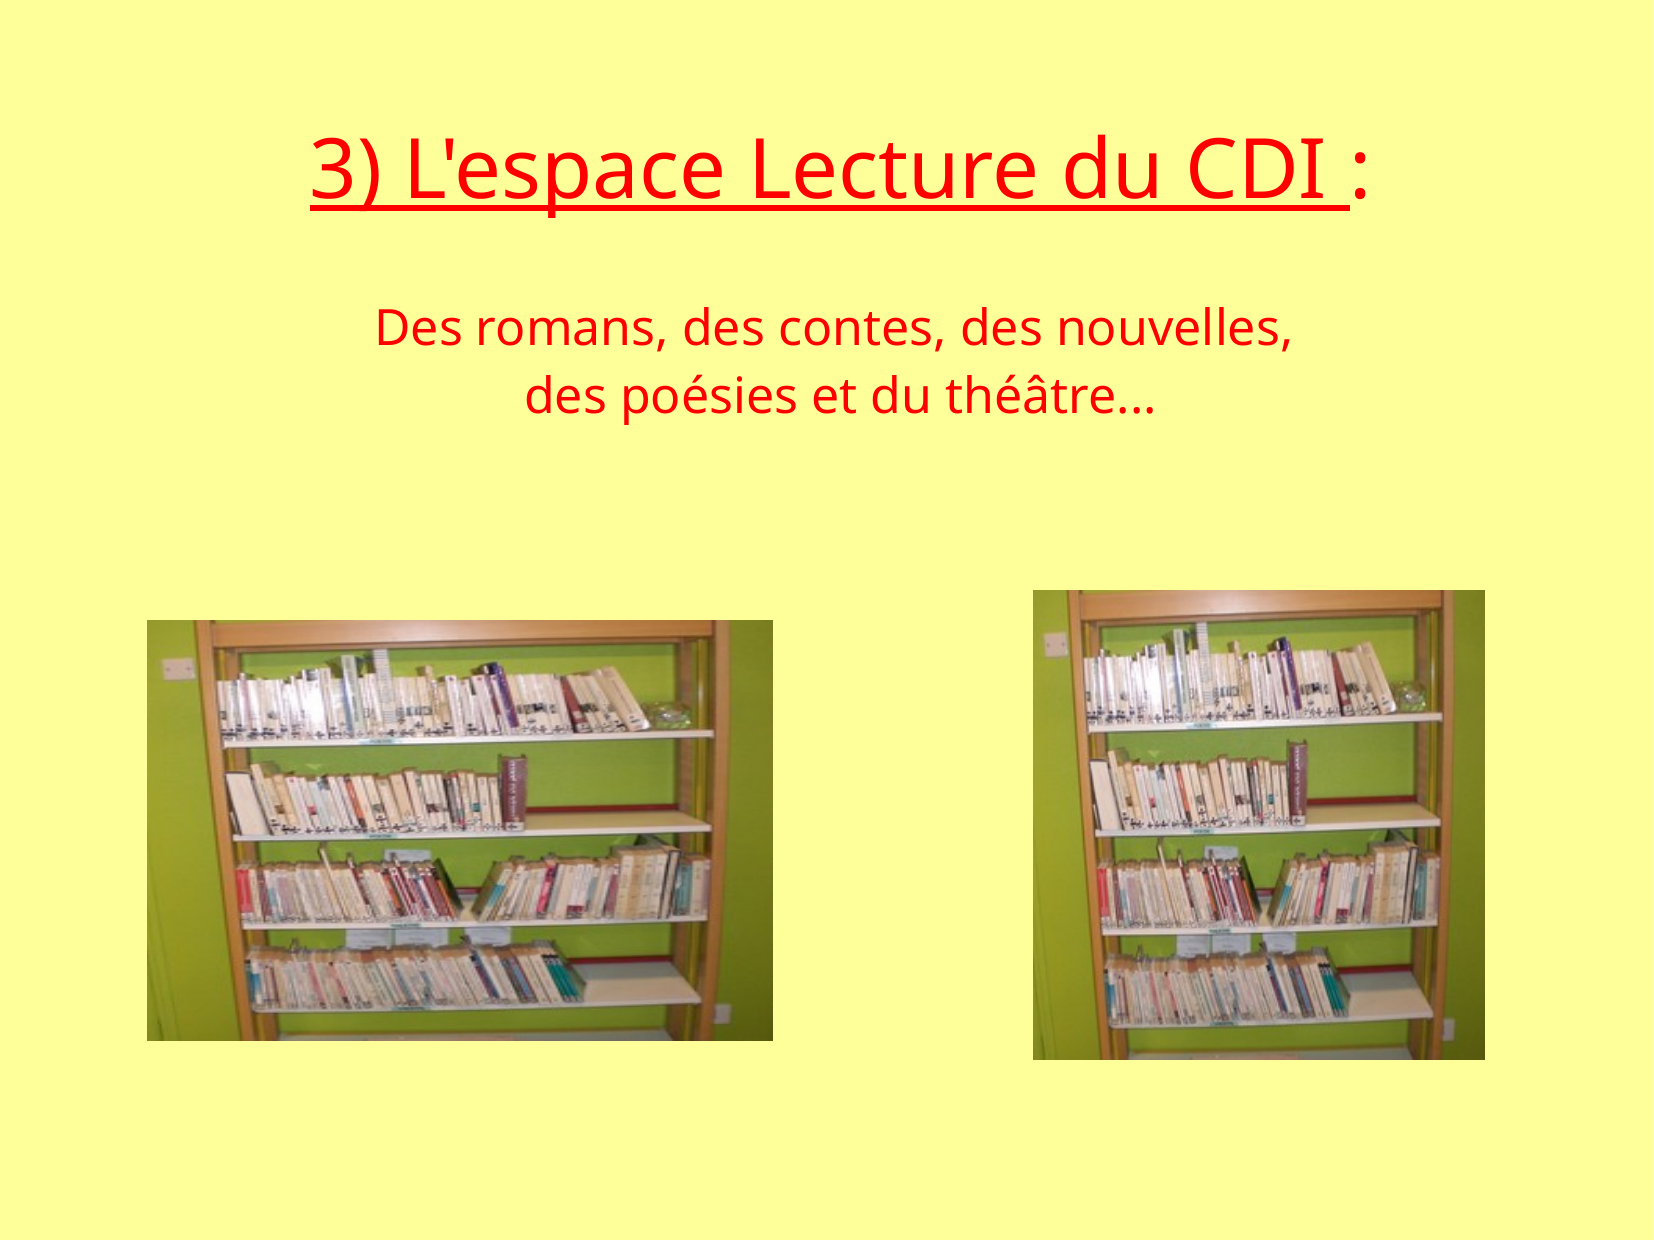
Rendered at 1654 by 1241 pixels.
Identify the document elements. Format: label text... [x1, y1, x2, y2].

picture [1033, 590, 1485, 1060]
text_box 3) L'espace Lecture du CDI : Des romans, des contes, des nouvelles, des poésies et du théâtre... [265, 102, 1416, 443]
picture [147, 620, 773, 1041]
